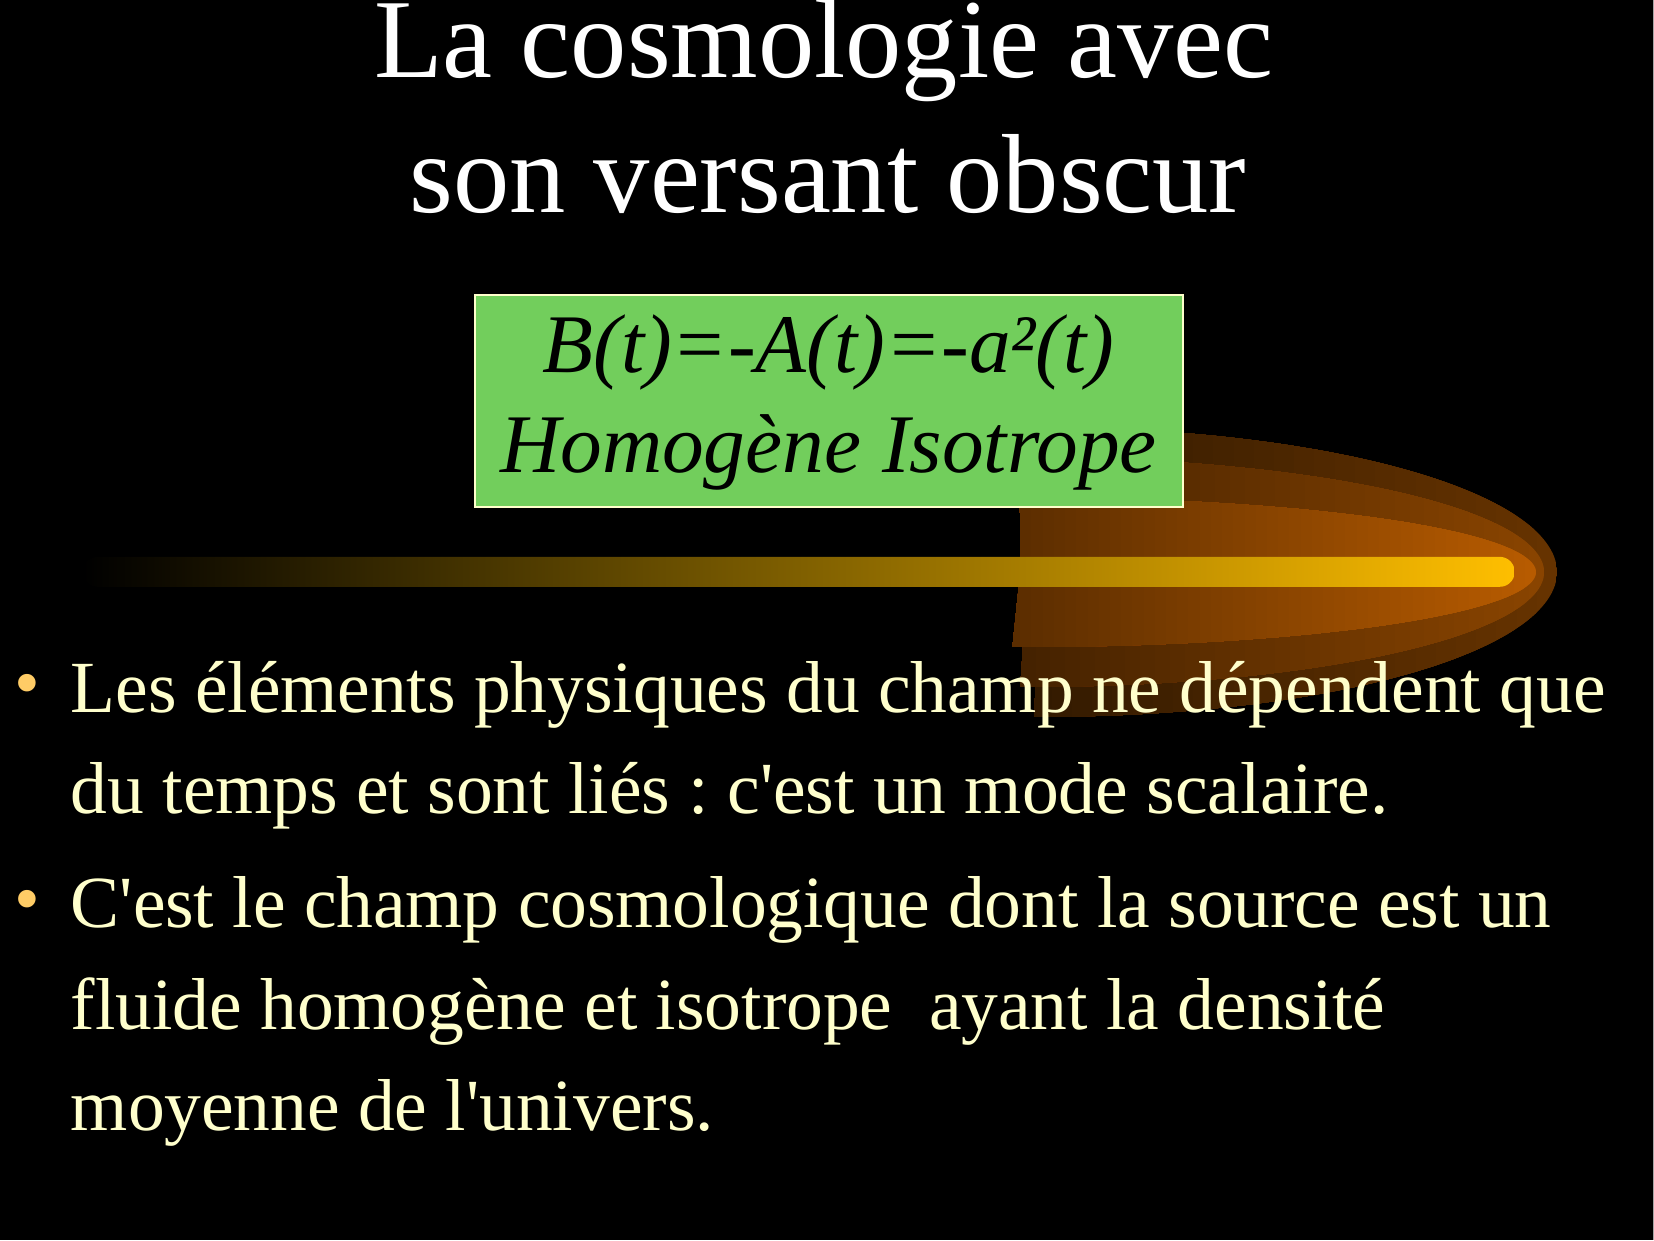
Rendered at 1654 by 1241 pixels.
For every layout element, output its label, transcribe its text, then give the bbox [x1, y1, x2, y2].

text_box [474, 497, 1184, 508]
text_box [563, 321, 583, 331]
text_box [474, 295, 1184, 331]
title B(t)=-A(t)=-a²(t) Homogène Isotrope [439, 331, 1219, 497]
text_box [780, 323, 786, 331]
list Les éléments physiques du champ ne dépendent que du temps et sont liés : c'est un mode scalaire. C'est le champ cosmologique dont la source est un fluide homogène et isotrope ayant la densité moyenne de l'univers. [0, 11, 1654, 1241]
title La cosmologie avec son versant obscur [23, 0, 1654, 11]
